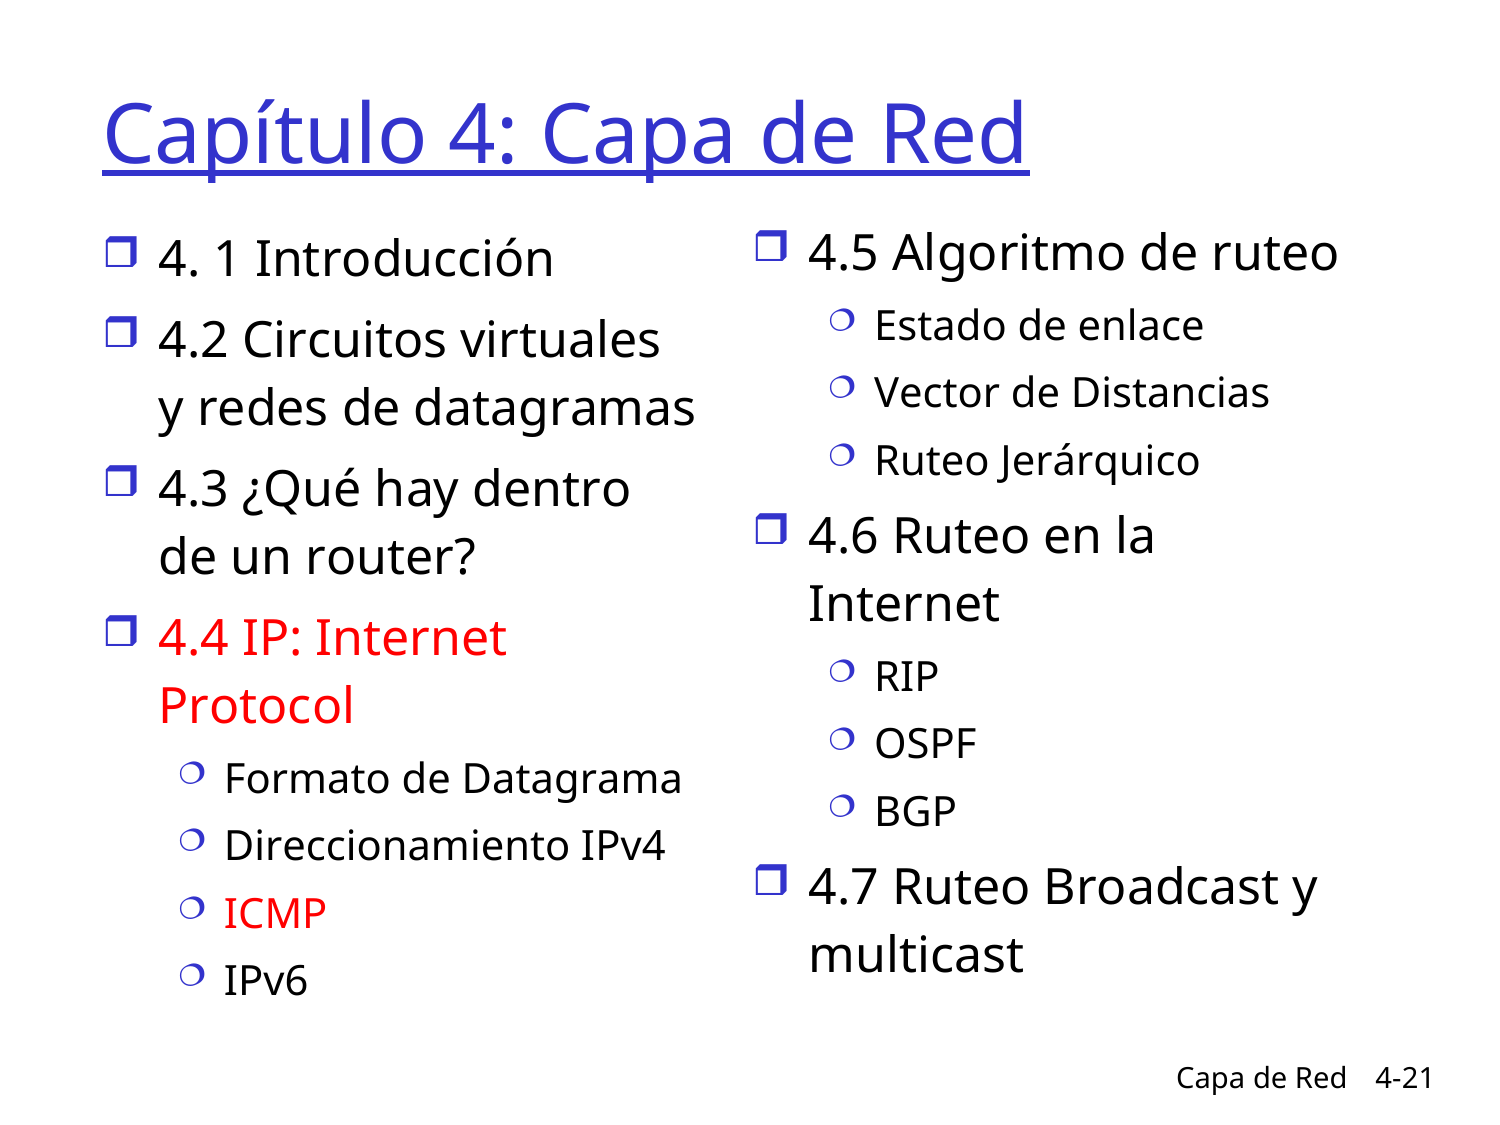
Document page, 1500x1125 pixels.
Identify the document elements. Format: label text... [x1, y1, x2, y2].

list 4. 1 Introducción 4.2 Circuitos virtuales y redes de datagramas 4.3 ¿Qué hay dentro de un router? 4.4 IP: Internet Protocol Formato de Datagrama Direccionamiento IPv4 ICMP IPv6 [87, 215, 713, 978]
list 4.5 Algoritmo de ruteo Estado de enlace Vector de Distancias Ruteo Jerárquico 4.6 Ruteo en la Internet RIP OSPF BGP 4.7 Ruteo Broadcast y multicast [737, 209, 1363, 972]
title Capítulo 4: Capa de Red [87, 37, 1363, 225]
